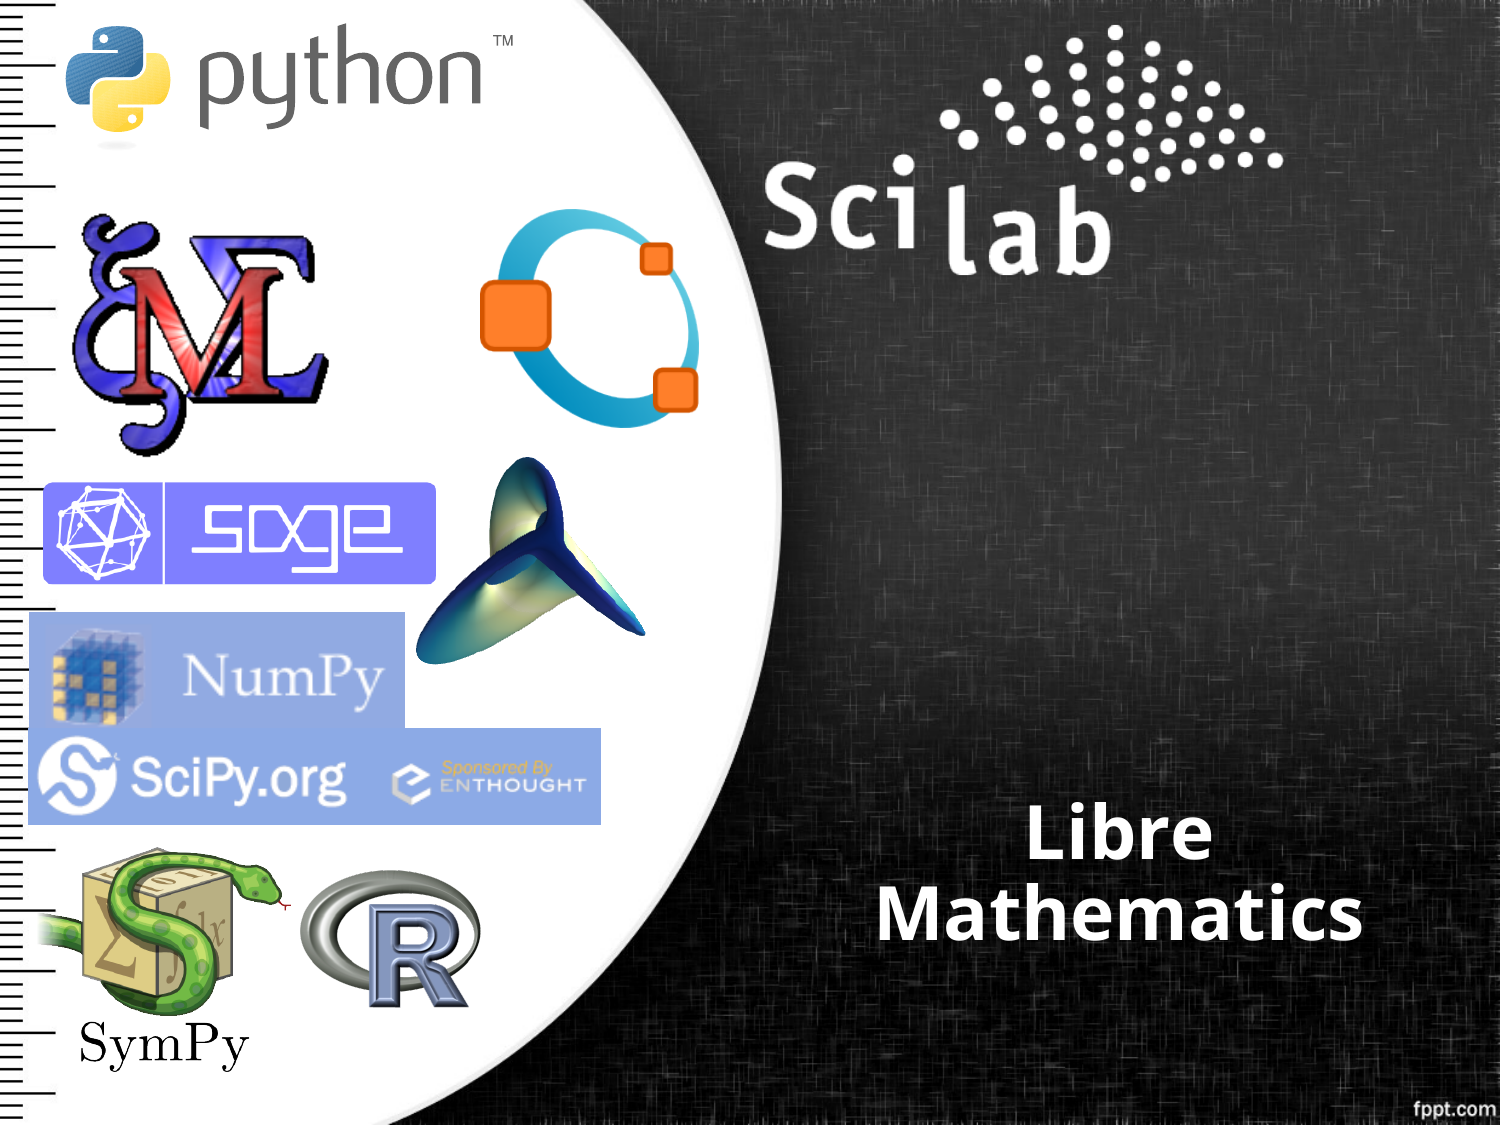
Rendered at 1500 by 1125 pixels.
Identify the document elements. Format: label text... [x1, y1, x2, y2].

subtitle Libre Mathematics [773, 786, 1465, 965]
picture [0, 0, 1500, 1125]
